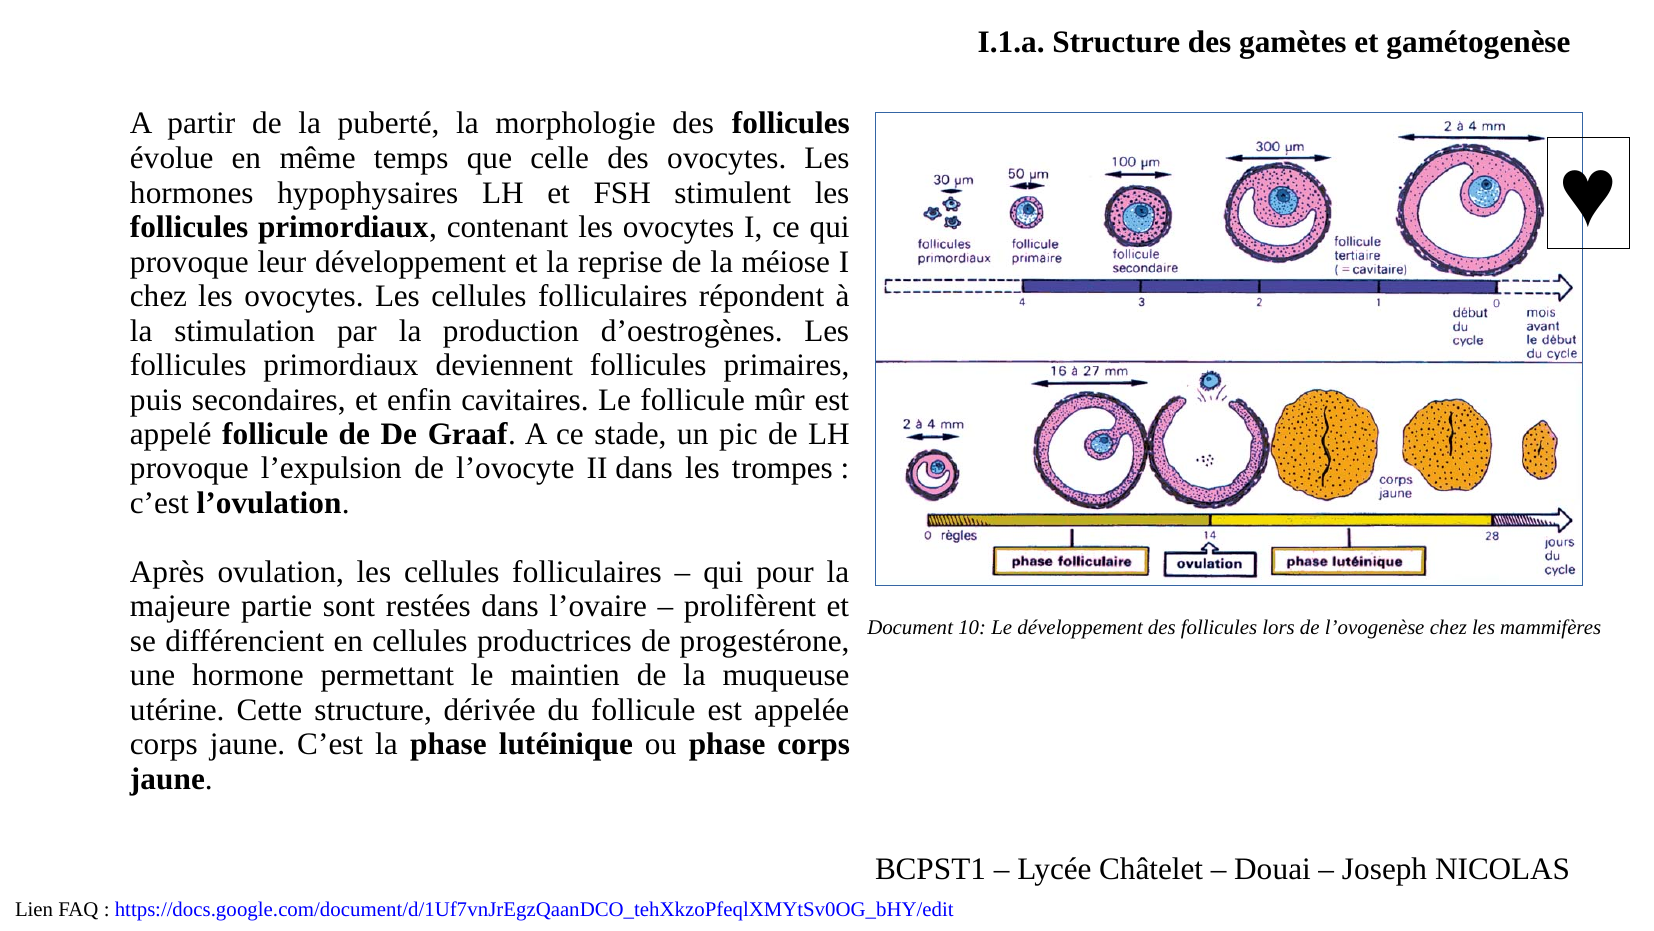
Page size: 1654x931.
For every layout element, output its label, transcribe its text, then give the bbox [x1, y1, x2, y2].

text_box A partir de la puberté, la morphologie des follicules évolue en même temps que celle des ovocytes. Les hormones hypophysaires LH et FSH stimulent les follicules primordiaux, contenant les ovocytes I, ce qui provoque leur développement et la reprise de la méiose I chez les ovocytes. Les cellules folliculaires répondent à la stimulation par la production d’oestrogènes. Les follicules primordiaux deviennent follicules primaires, puis secondaires, et enfin cavitaires. Le follicule mûr est appelé follicule de De Graaf. A ce stade, un pic de LH provoque l’expulsion de l’ovocyte II dans les trompes : c’est l’ovulation. Après ovulation, les cellules folliculaires – qui pour la majeure partie sont restées dans l’ovaire – prolifèrent et se différencient en cellules productrices de progestérone, une hormone permettant le maintien de la muqueuse utérine. Cette structure, dérivée du follicule est appelée corps jaune. C’est la phase lutéinique ou phase corps jaune. [129, 106, 851, 831]
text_box BCPST1 – Lycée Châtelet – Douai – Joseph NICOLAS [637, 832, 1571, 905]
text_box I.1.a. Structure des gamètes et gamétogenèse [401, 5, 1572, 78]
text_box Lien FAQ : https://docs.google.com/document/d/1Uf7vnJrEgzQaanDCO_tehXkzoPfeqlXMYtSv0OG_bHY/edit [0, 897, 993, 931]
picture [875, 112, 1583, 586]
text_box Document 10: Le développement des follicules lors de l’ovogenèse chez les mammifères [803, 569, 1654, 686]
text_box ♥ [1547, 137, 1630, 249]
